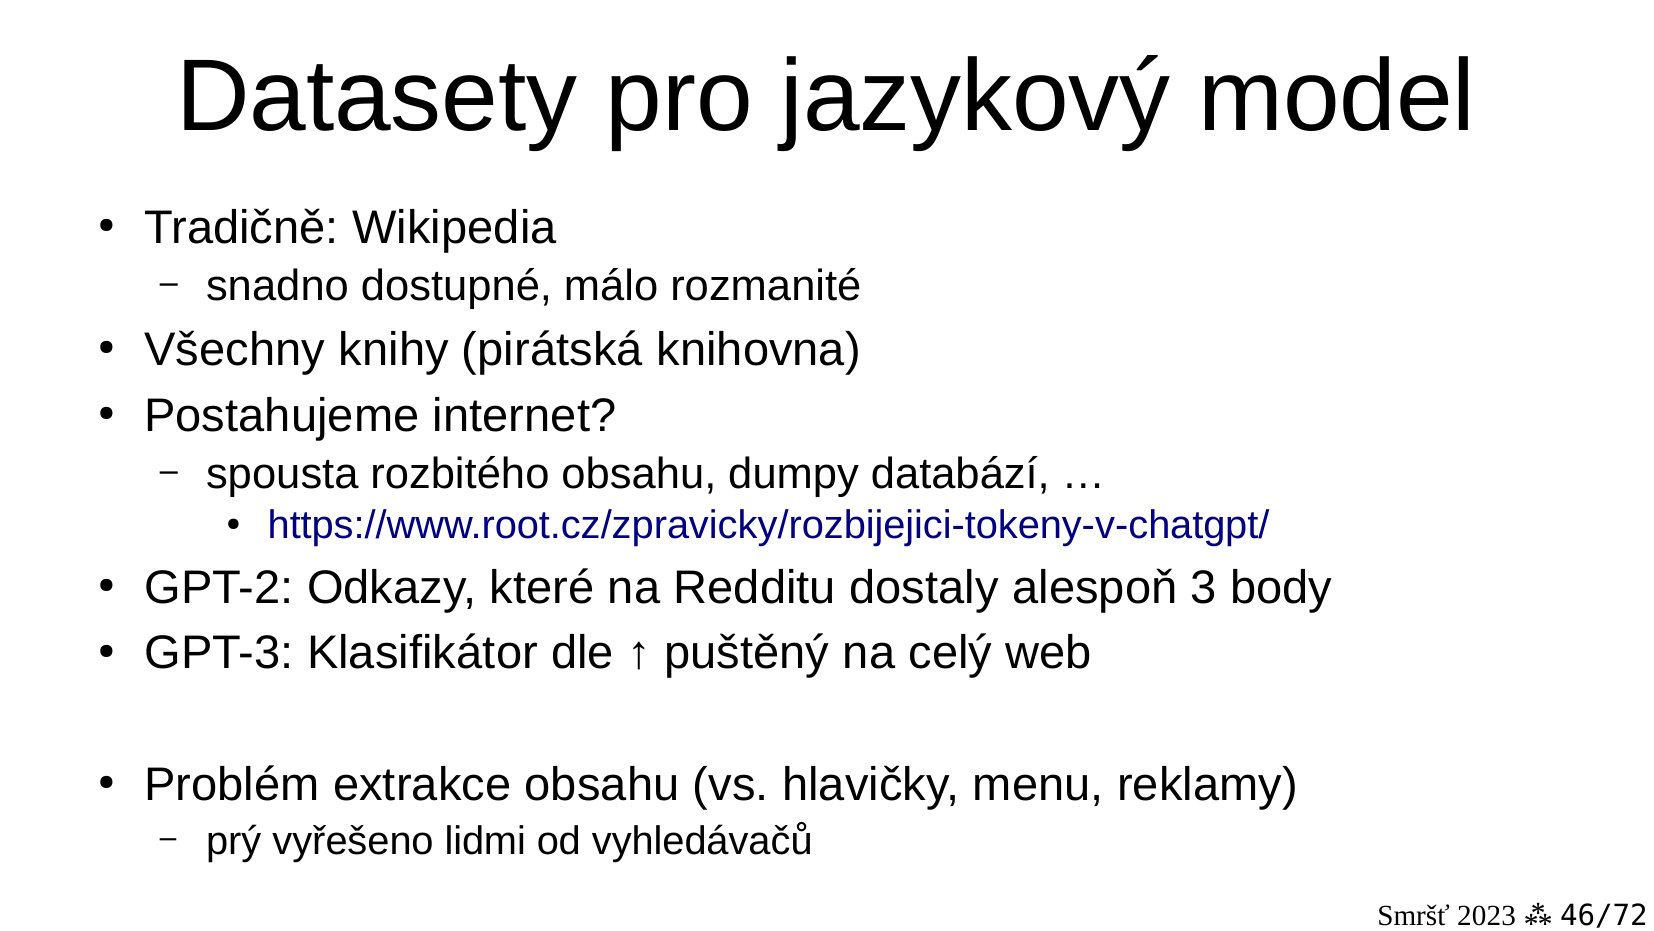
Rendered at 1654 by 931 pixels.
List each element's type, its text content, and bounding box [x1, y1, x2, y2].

title Datasety pro jazykový model [82, 38, 1571, 153]
list Tradičně: Wikipedia snadno dostupné, málo rozmanité Všechny knihy (pirátská knihovna) Postahujeme internet? spousta rozbitého obsahu, dumpy databází, … https://www.root.cz/zpravicky/rozbijejici-tokeny-v-chatgpt/ GPT-2: Odkazy, které na Redditu dostaly alespoň 3 body GPT-3: Klasifikátor dle ↑ puštěný na celý web Problém extrakce obsahu (vs. hlavičky, menu, reklamy) prý vyřešeno lidmi od vyhledávačů [82, 200, 1571, 869]
